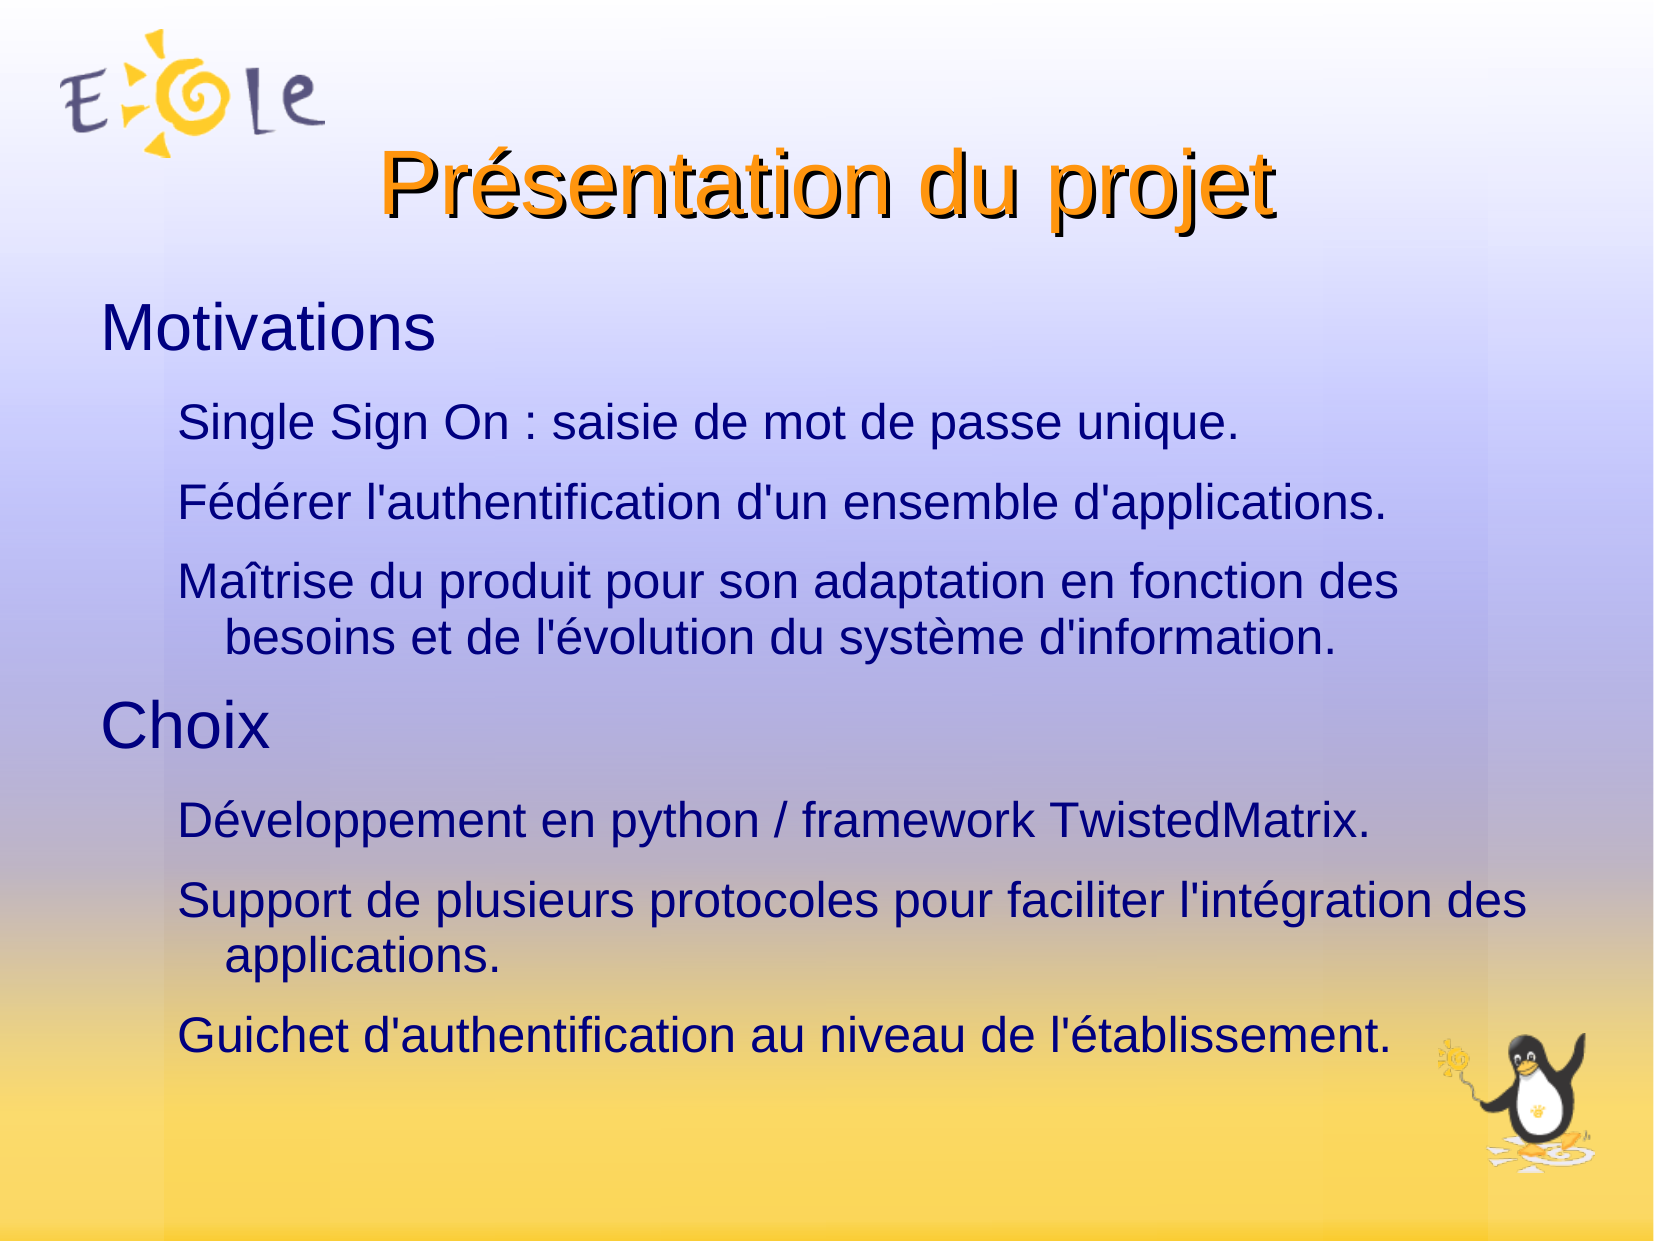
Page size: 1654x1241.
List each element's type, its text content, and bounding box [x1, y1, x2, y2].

title Présentation du projet [82, 86, 1571, 279]
picture [0, 0, 1654, 1241]
list Motivations Single Sign On : saisie de mot de passe unique. Fédérer l'authentification d'un ensemble d'applications. Maîtrise du produit pour son adaptation en fonction des besoins et de l'évolution du système d'information. Choix Développement en python / framework TwistedMatrix. Support de plusieurs protocoles pour faciliter l'intégration des applications. Guichet d'authentification au niveau de l'établissement. [82, 290, 1571, 1094]
